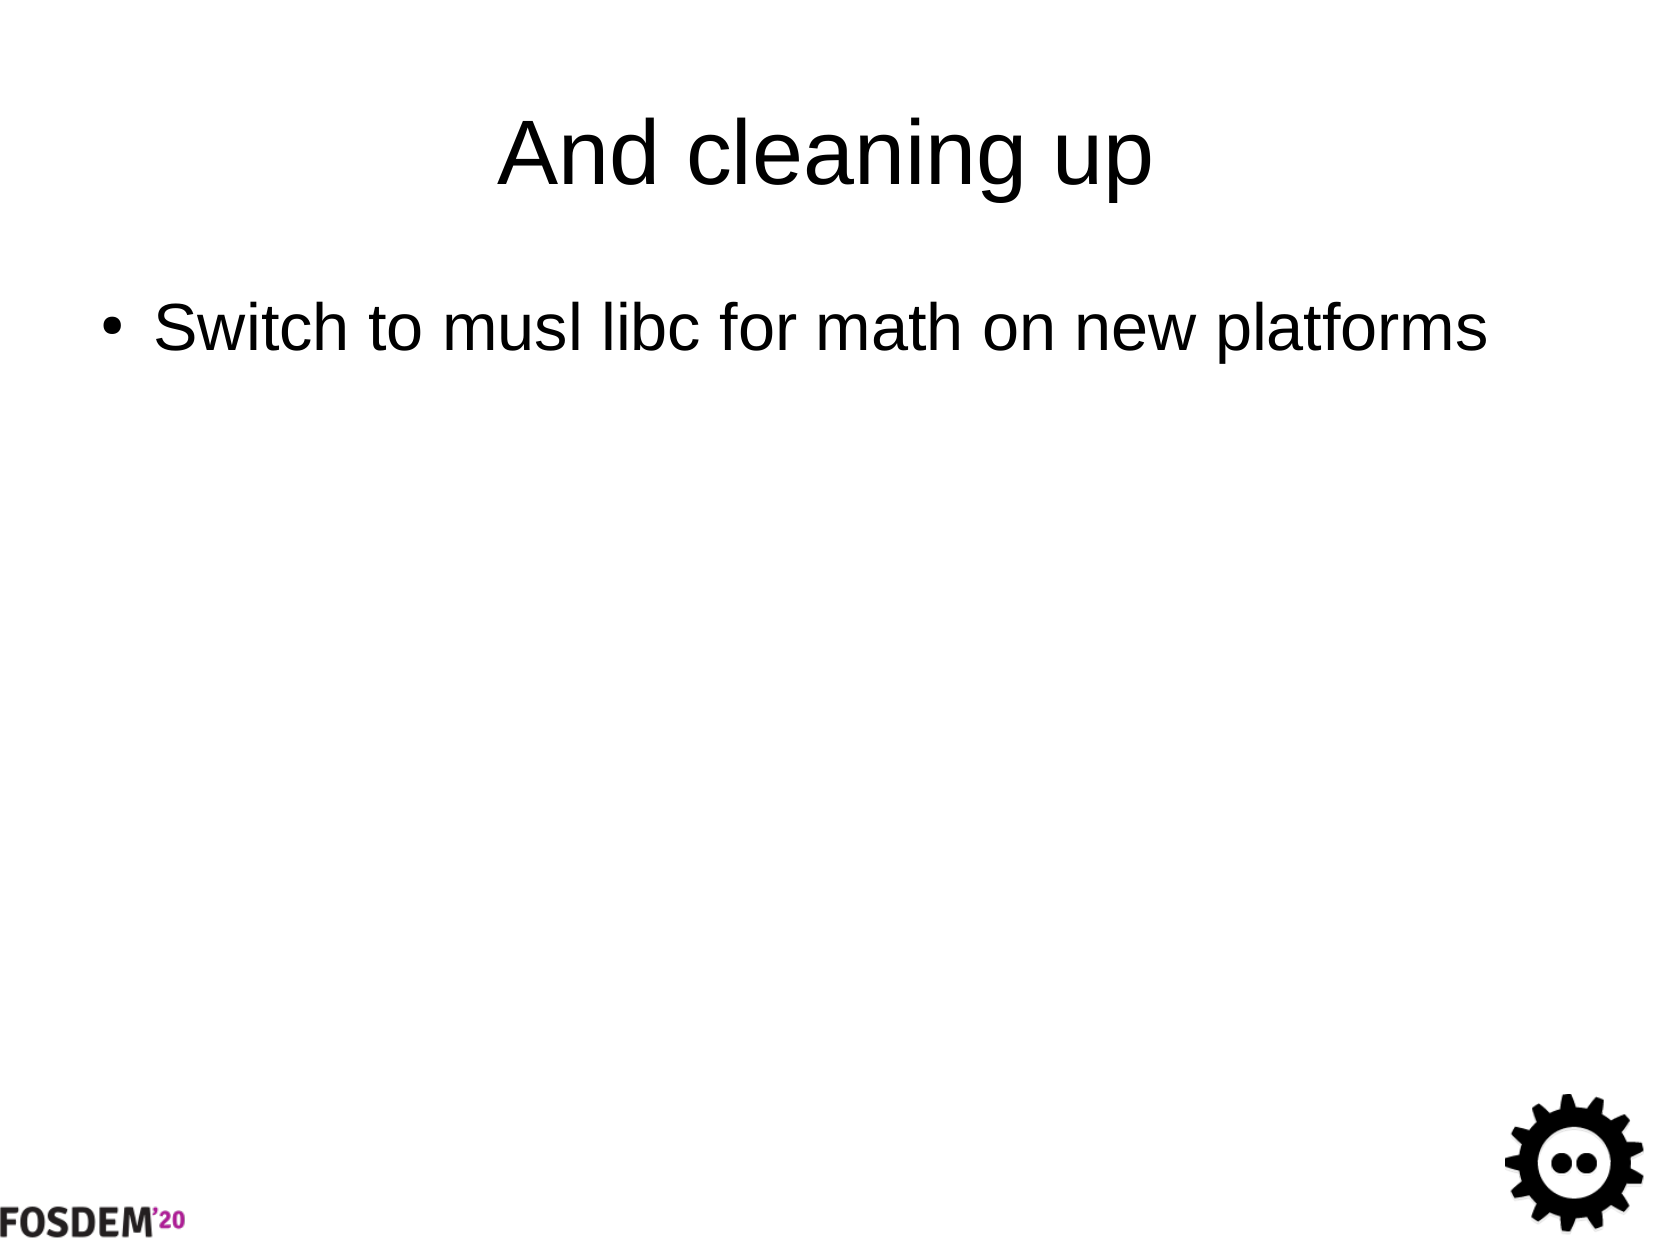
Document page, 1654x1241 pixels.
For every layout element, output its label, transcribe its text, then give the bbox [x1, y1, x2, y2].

title And cleaning up [82, 49, 1571, 257]
picture [1505, 1094, 1648, 1235]
list Switch to musl libc for math on new platforms [82, 290, 1571, 1010]
picture [0, 1202, 188, 1241]
